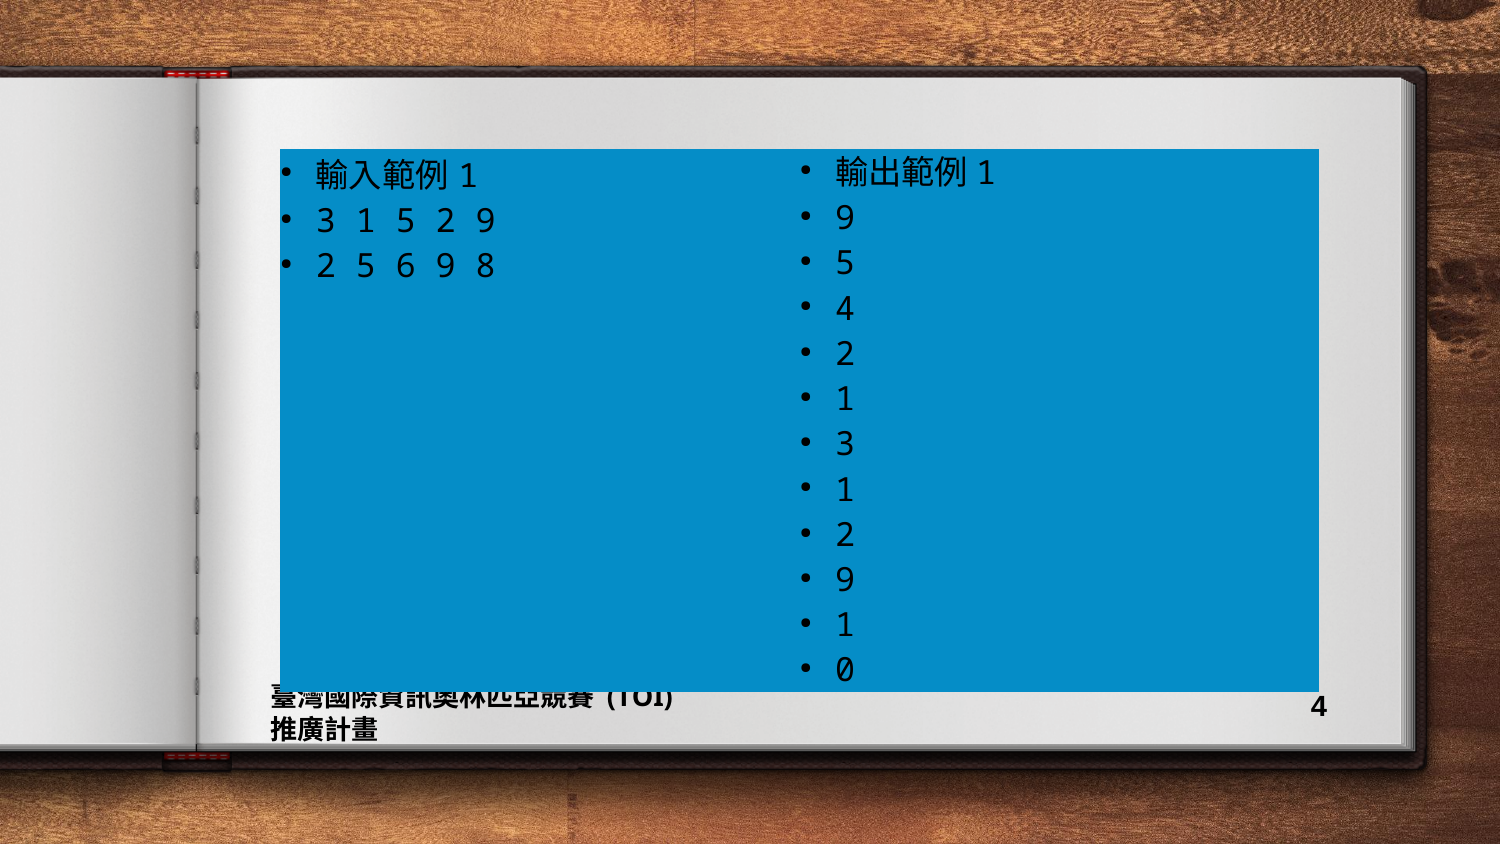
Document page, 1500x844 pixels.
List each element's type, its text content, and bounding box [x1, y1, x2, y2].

table_header 輸入範例1 3 1 5 2 9 2 5 6 9 8 [280, 149, 800, 692]
table_header 輸出範例1 9 5 4 2 1 3 1 2 9 1 0 [800, 149, 1319, 692]
text_box 4 [1295, 672, 1386, 737]
